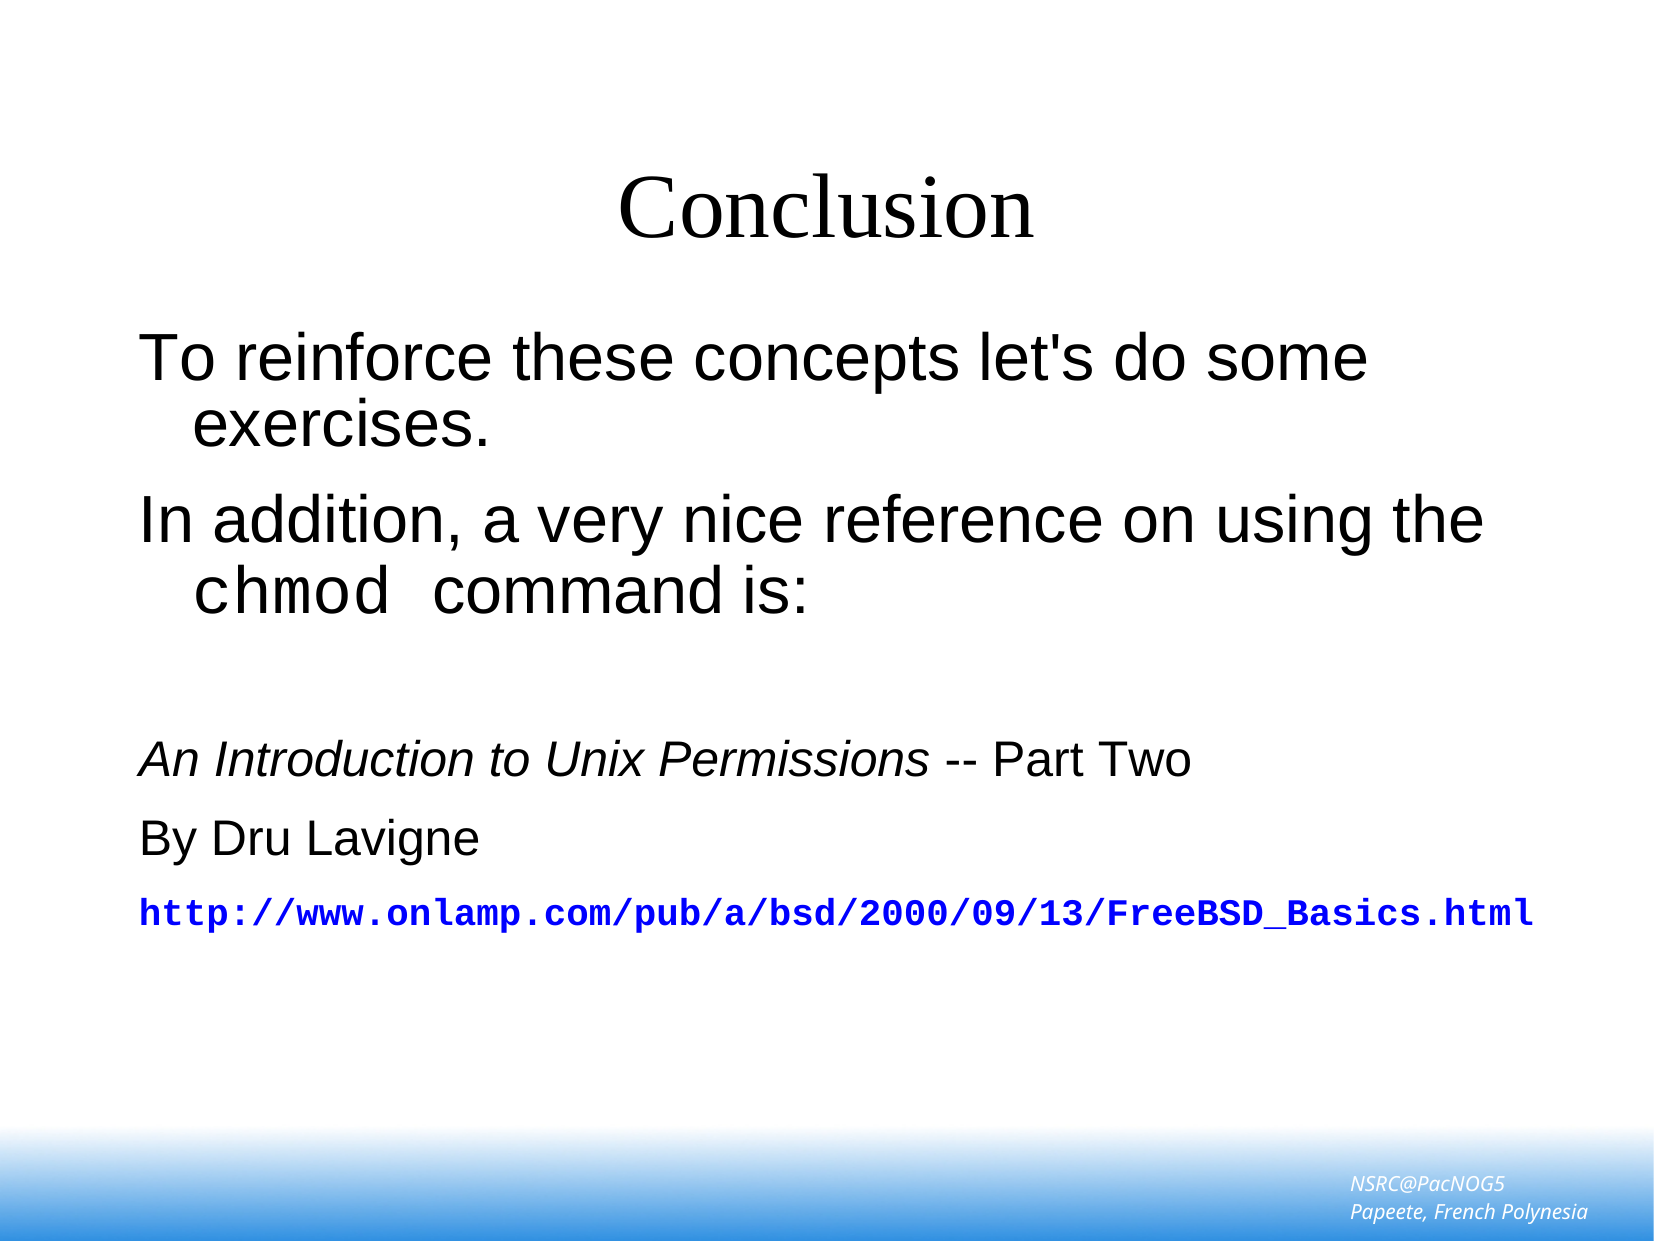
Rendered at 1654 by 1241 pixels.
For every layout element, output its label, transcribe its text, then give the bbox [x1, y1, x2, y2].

title Conclusion [121, 102, 1534, 311]
picture [0, 1124, 1654, 1241]
list To reinforce these concepts let's do some exercises. In addition, a very nice reference on using the chmod command is: An Introduction to Unix Permissions -- Part Two By Dru Lavigne http://www.onlamp.com/pub/a/bsd/2000/09/13/FreeBSD_Basics.html [121, 327, 1576, 1117]
